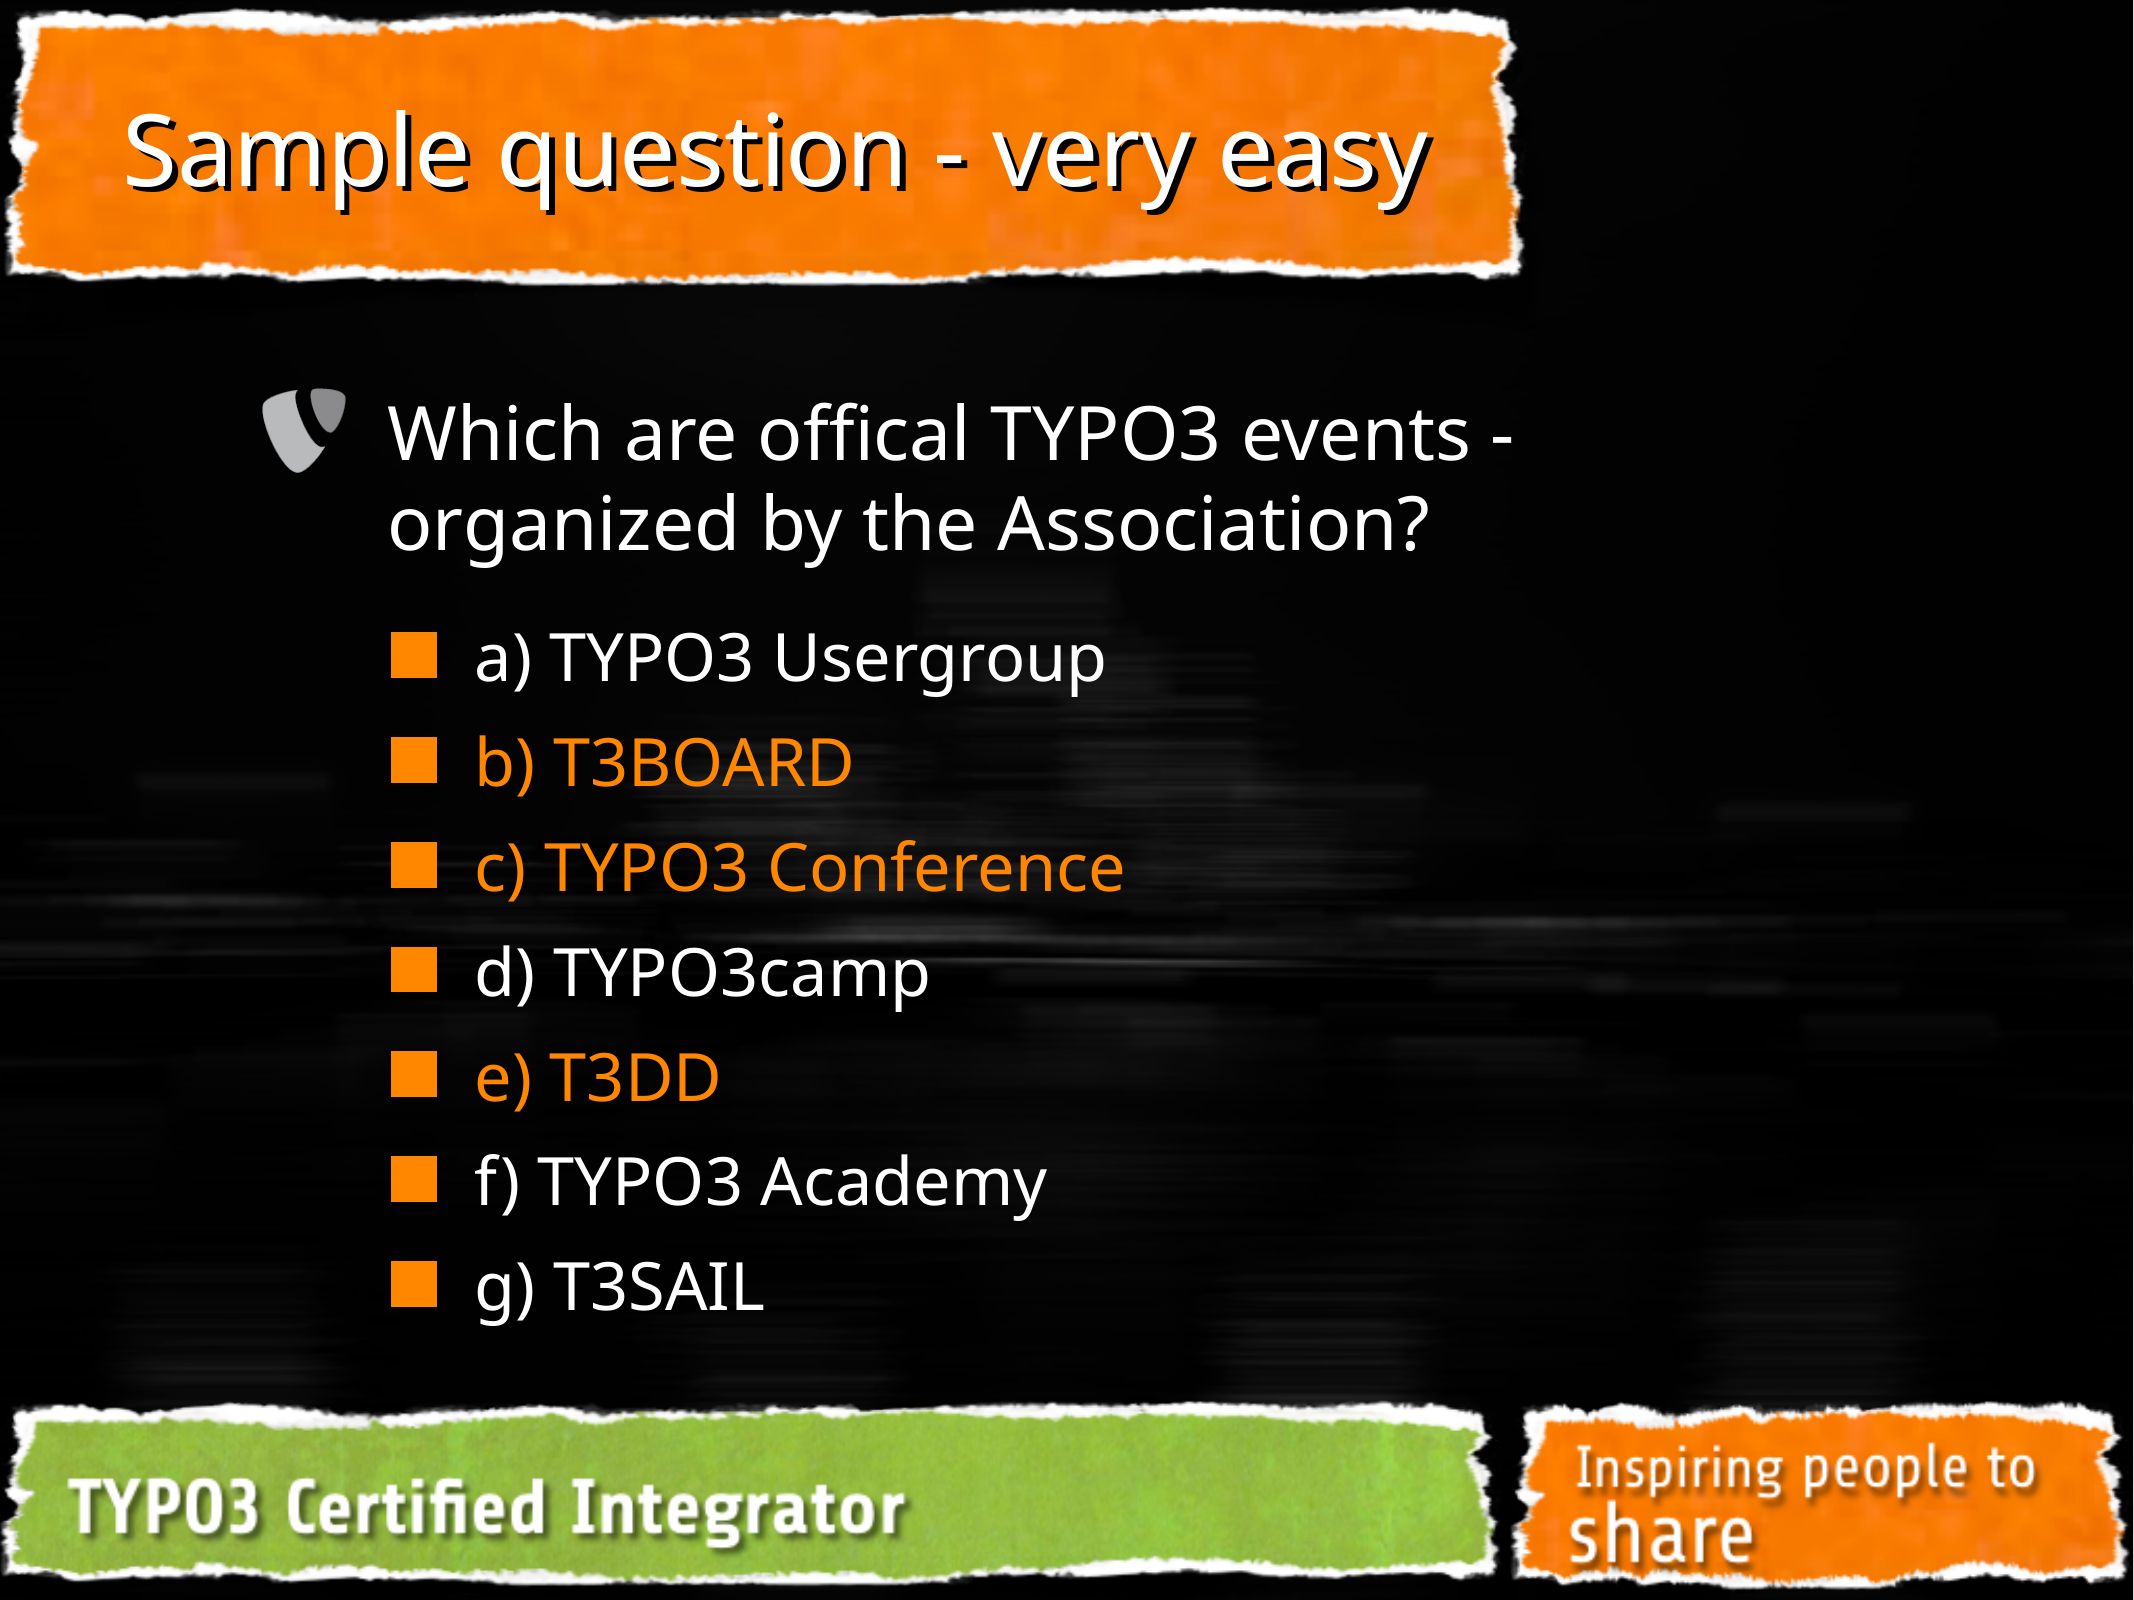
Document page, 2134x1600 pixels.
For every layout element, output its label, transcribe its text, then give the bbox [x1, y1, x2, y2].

title Sample question - very easy [114, 74, 1453, 215]
picture [0, 0, 2134, 1600]
list Which are offical TYPO3 events - organized by the Association? a) TYPO3 Usergroup b) T3BOARD c) TYPO3 Conference d) TYPO3camp e) T3DD f) TYPO3 Academy g) T3SAIL [156, 331, 2046, 1509]
